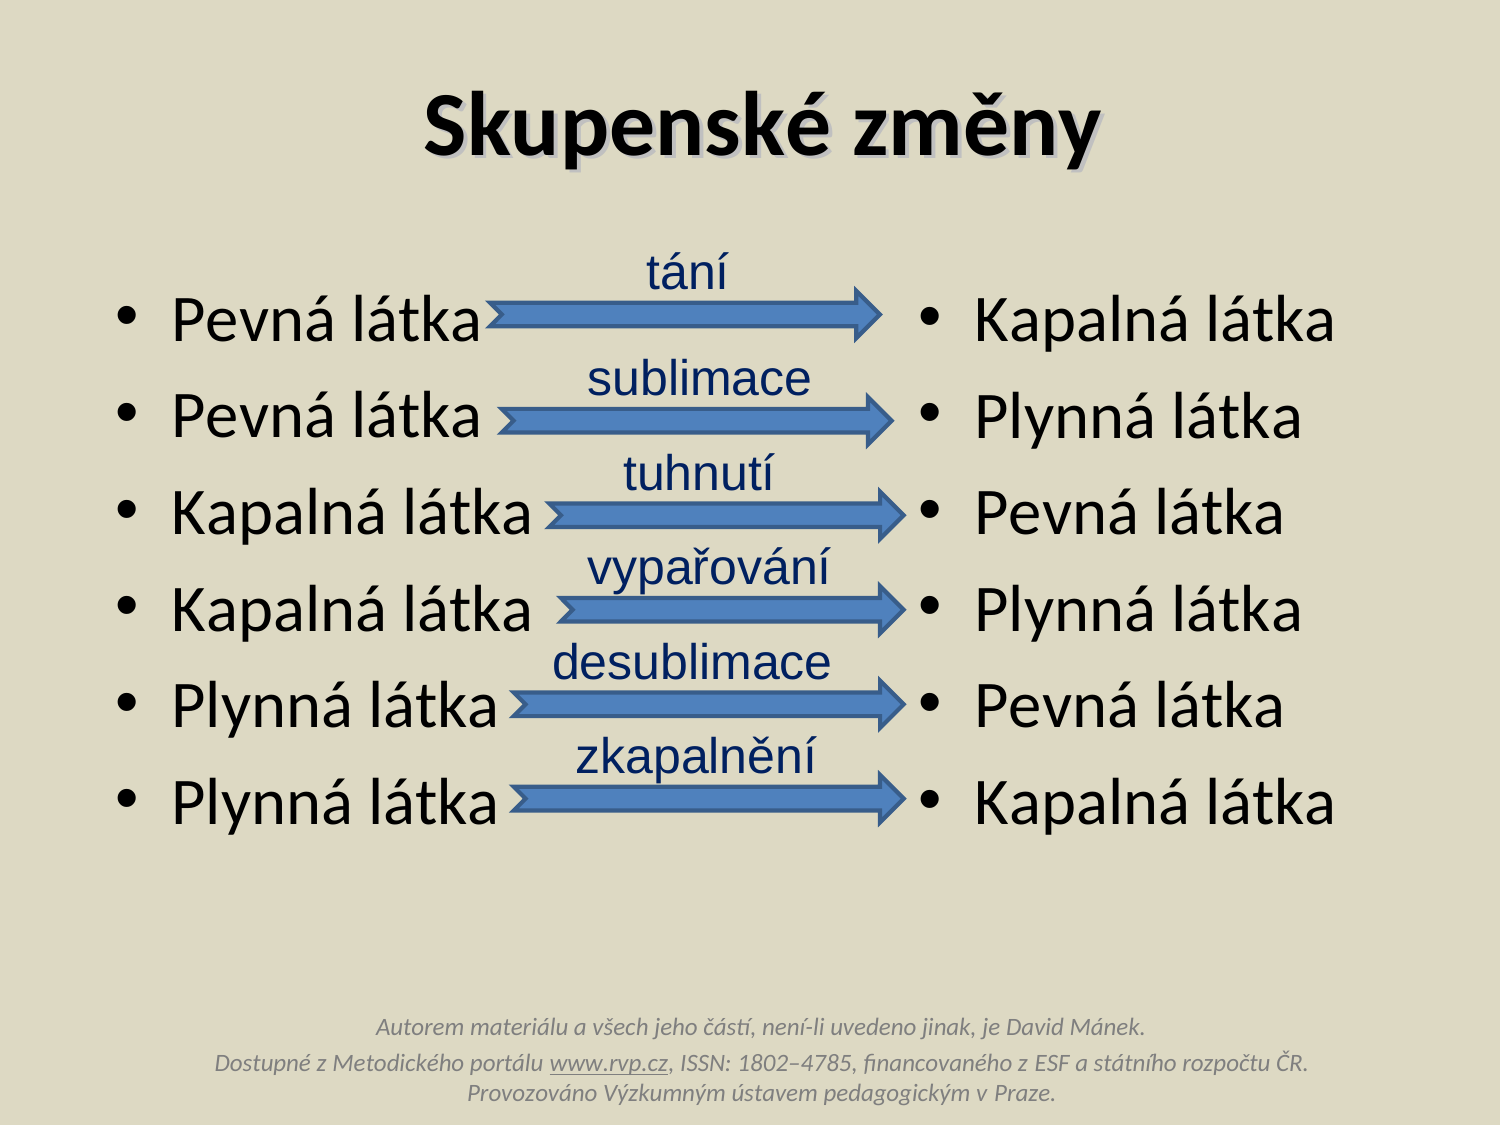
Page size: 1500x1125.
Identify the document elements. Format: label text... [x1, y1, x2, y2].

text_box [560, 586, 904, 634]
text_box [513, 680, 904, 728]
text_box [490, 290, 880, 339]
text_box Autorem materiálu a všech jeho částí, není-li uvedeno jinak, je David Mánek. Dostupné z Metodického portálu www.rvp.cz, ISSN: 1802–4785, financovaného z ESF a státního rozpočtu ČR. Provozováno Výzkumným ústavem pedagogickým v Praze. [159, 1003, 1365, 1094]
text_box tání [631, 231, 762, 308]
text_box sublimace [572, 337, 845, 414]
text_box vypařování [572, 527, 880, 603]
text_box Kapalná látka Plynná látka Pevná látka Plynná látka Pevná látka Kapalná látka [903, 267, 1400, 934]
text_box zkapalnění [560, 716, 857, 792]
list Pevná látka Pevná látka Kapalná látka Kapalná látka Plynná látka Plynná látka [100, 267, 644, 934]
title Skupenské změny [88, 42, 1439, 195]
text_box [513, 774, 904, 823]
text_box [549, 491, 904, 539]
text_box desublimace [537, 621, 857, 698]
text_box [501, 397, 892, 445]
text_box tuhnutí [608, 432, 833, 508]
